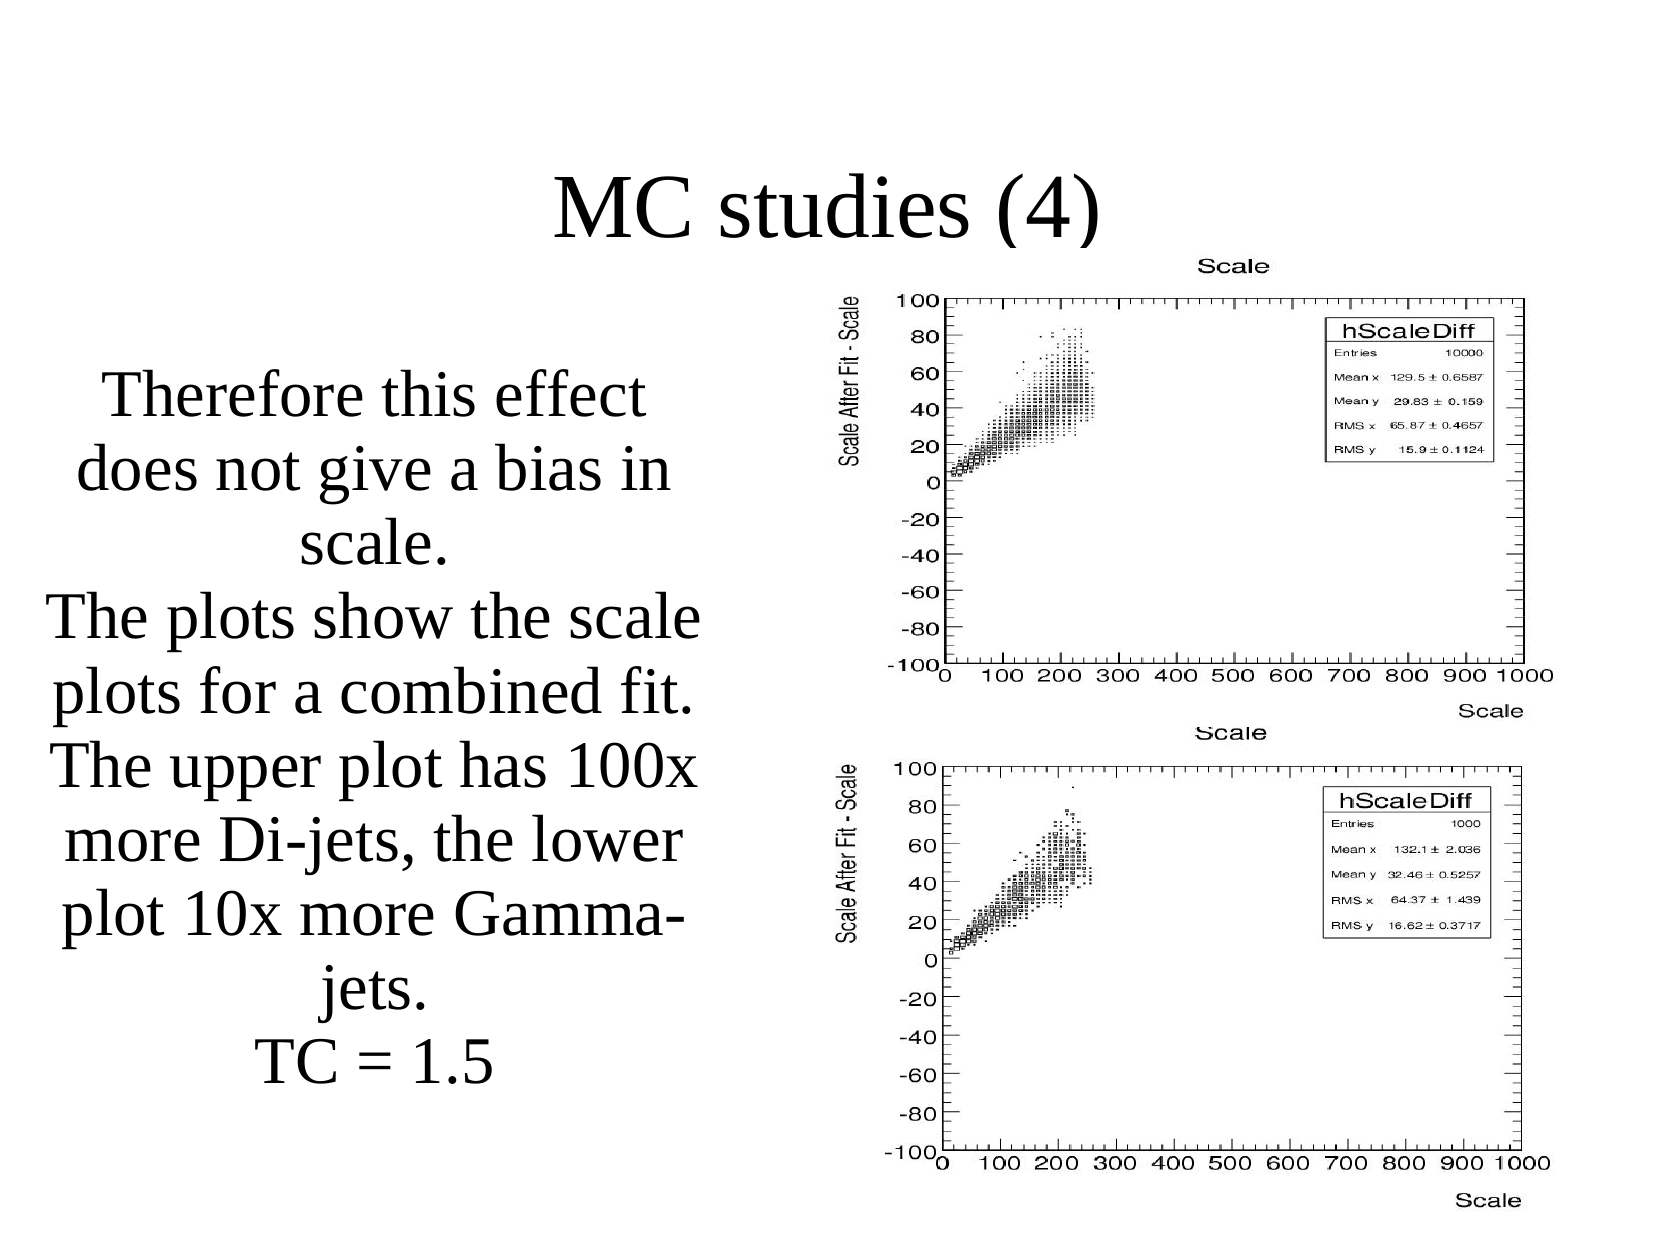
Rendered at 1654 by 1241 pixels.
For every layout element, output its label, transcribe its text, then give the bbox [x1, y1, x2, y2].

picture [799, 248, 1566, 1218]
title MC studies (4) [121, 102, 1534, 311]
subtitle Therefore this effect does not give a bias in scale. The plots show the scale plots for a combined fit. The upper plot has 100x more Di-jets, the lower plot 10x more Gamma-jets. TC = 1.5 [45, 264, 705, 1191]
